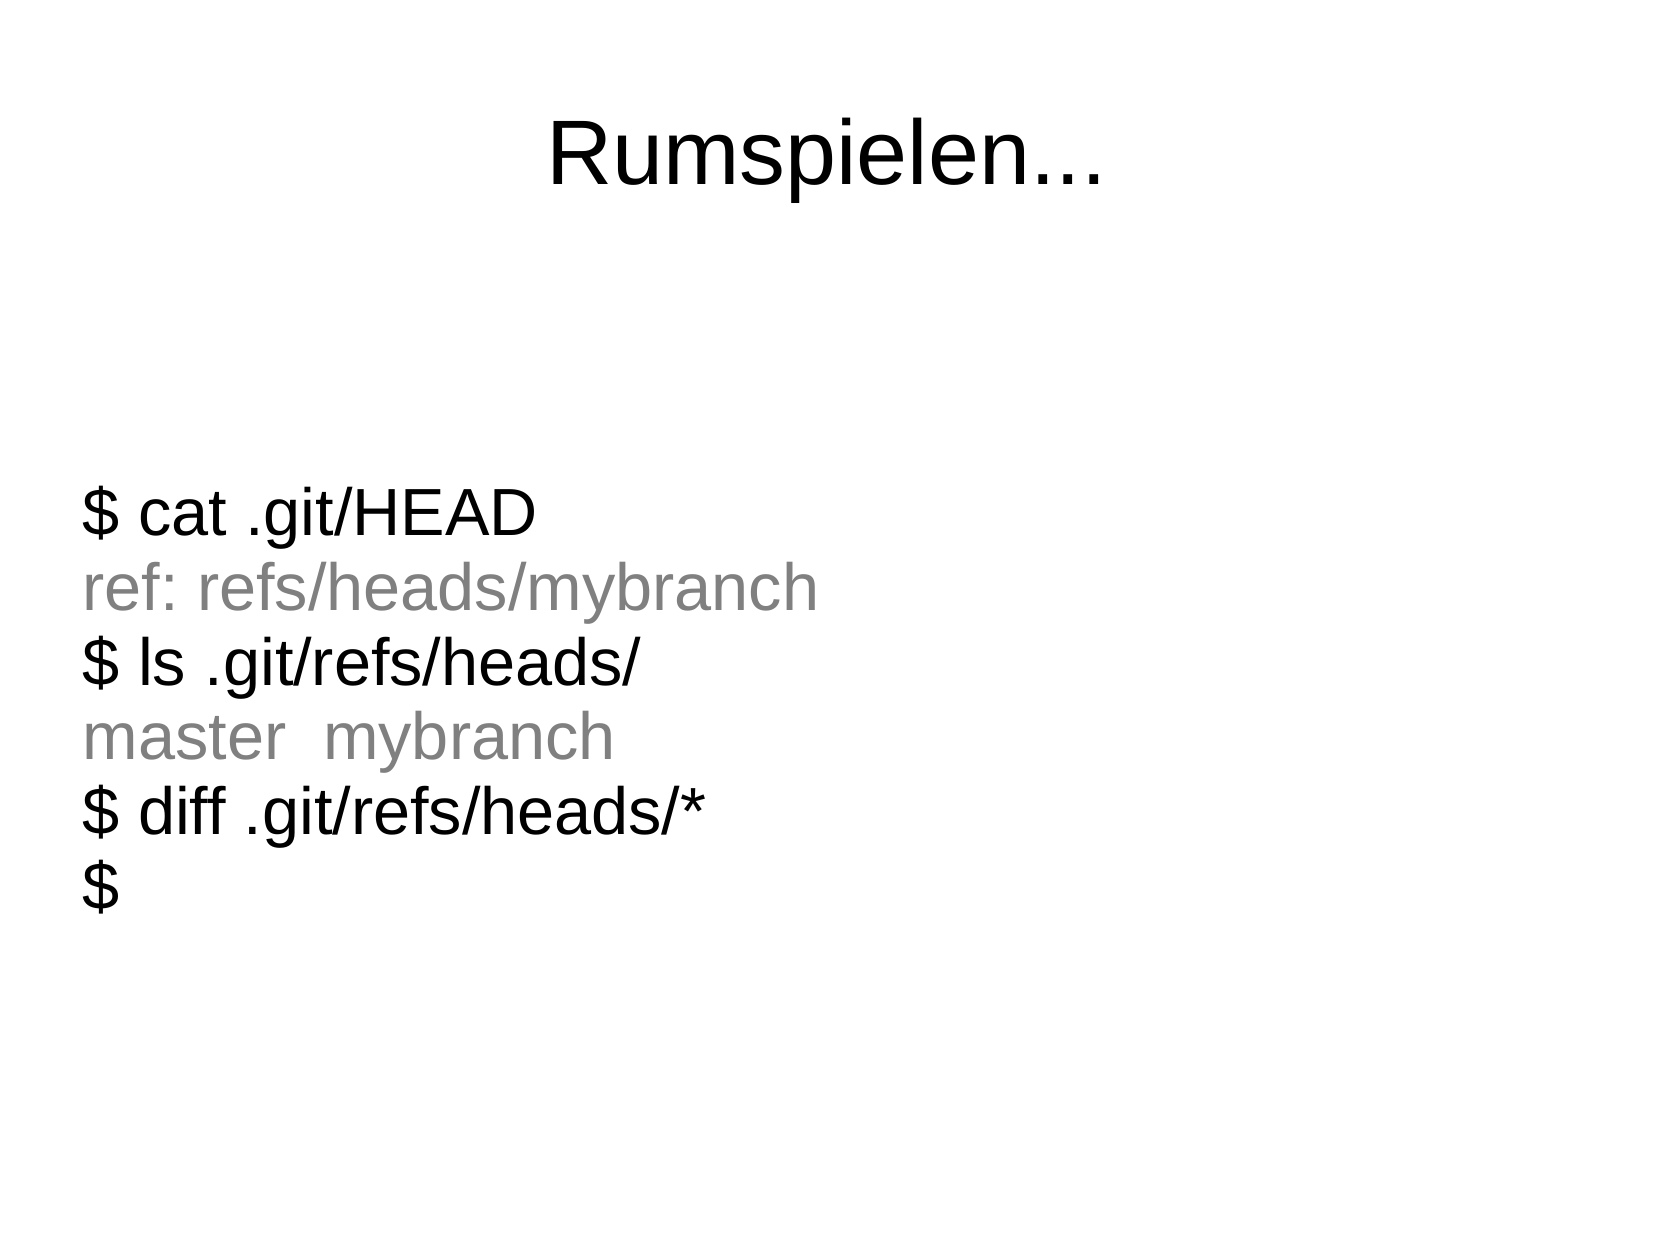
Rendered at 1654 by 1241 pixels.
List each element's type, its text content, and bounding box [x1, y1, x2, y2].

title Rumspielen... [82, 56, 1571, 250]
subtitle $ cat .git/HEAD ref: refs/heads/mybranch $ ls .git/refs/heads/ master mybranch $ diff .git/refs/heads/* $ [82, 297, 1571, 1102]
